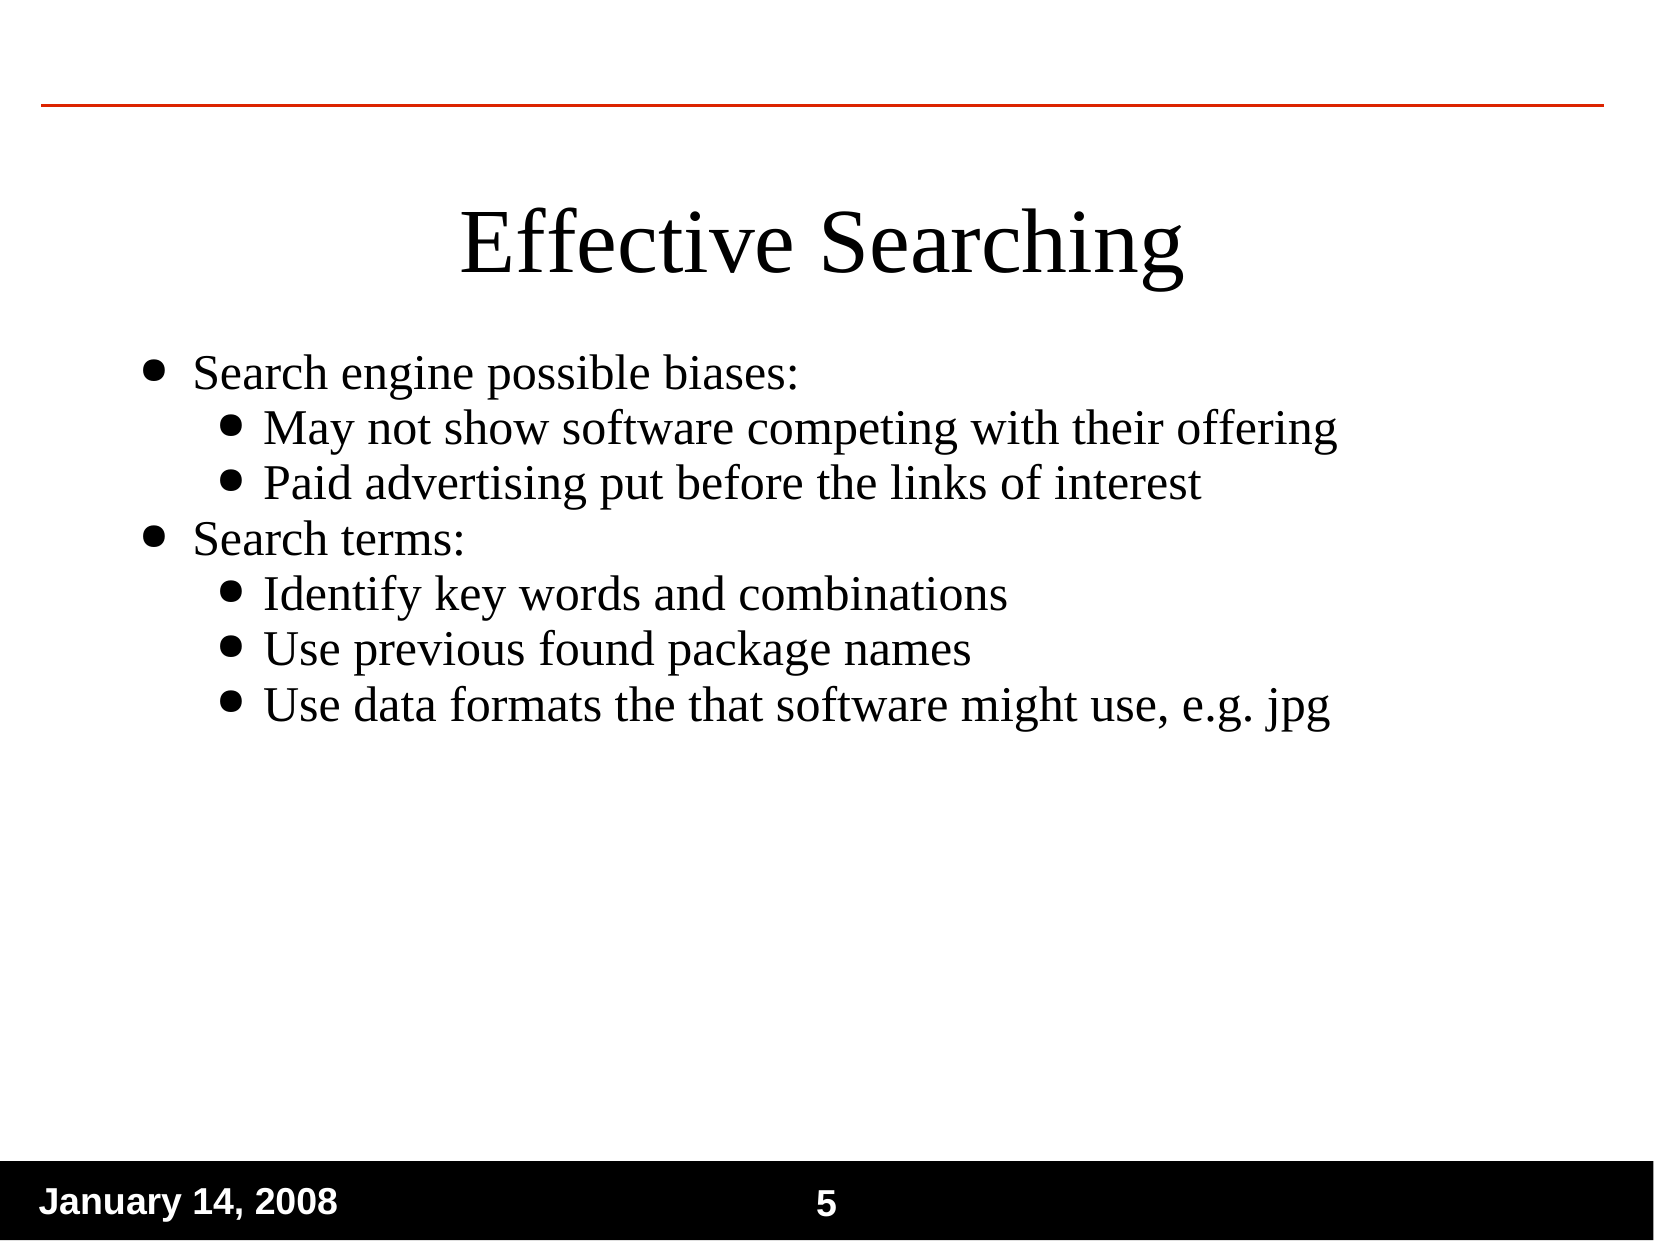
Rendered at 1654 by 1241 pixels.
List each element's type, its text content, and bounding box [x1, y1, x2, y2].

list Search engine possible biases: May not show software competing with their offering Paid advertising put before the links of interest Search terms: Identify key words and combinations Use previous found package names Use data formats the that software might use, e.g. jpg [121, 344, 1534, 1127]
title Effective Searching [117, 137, 1530, 346]
